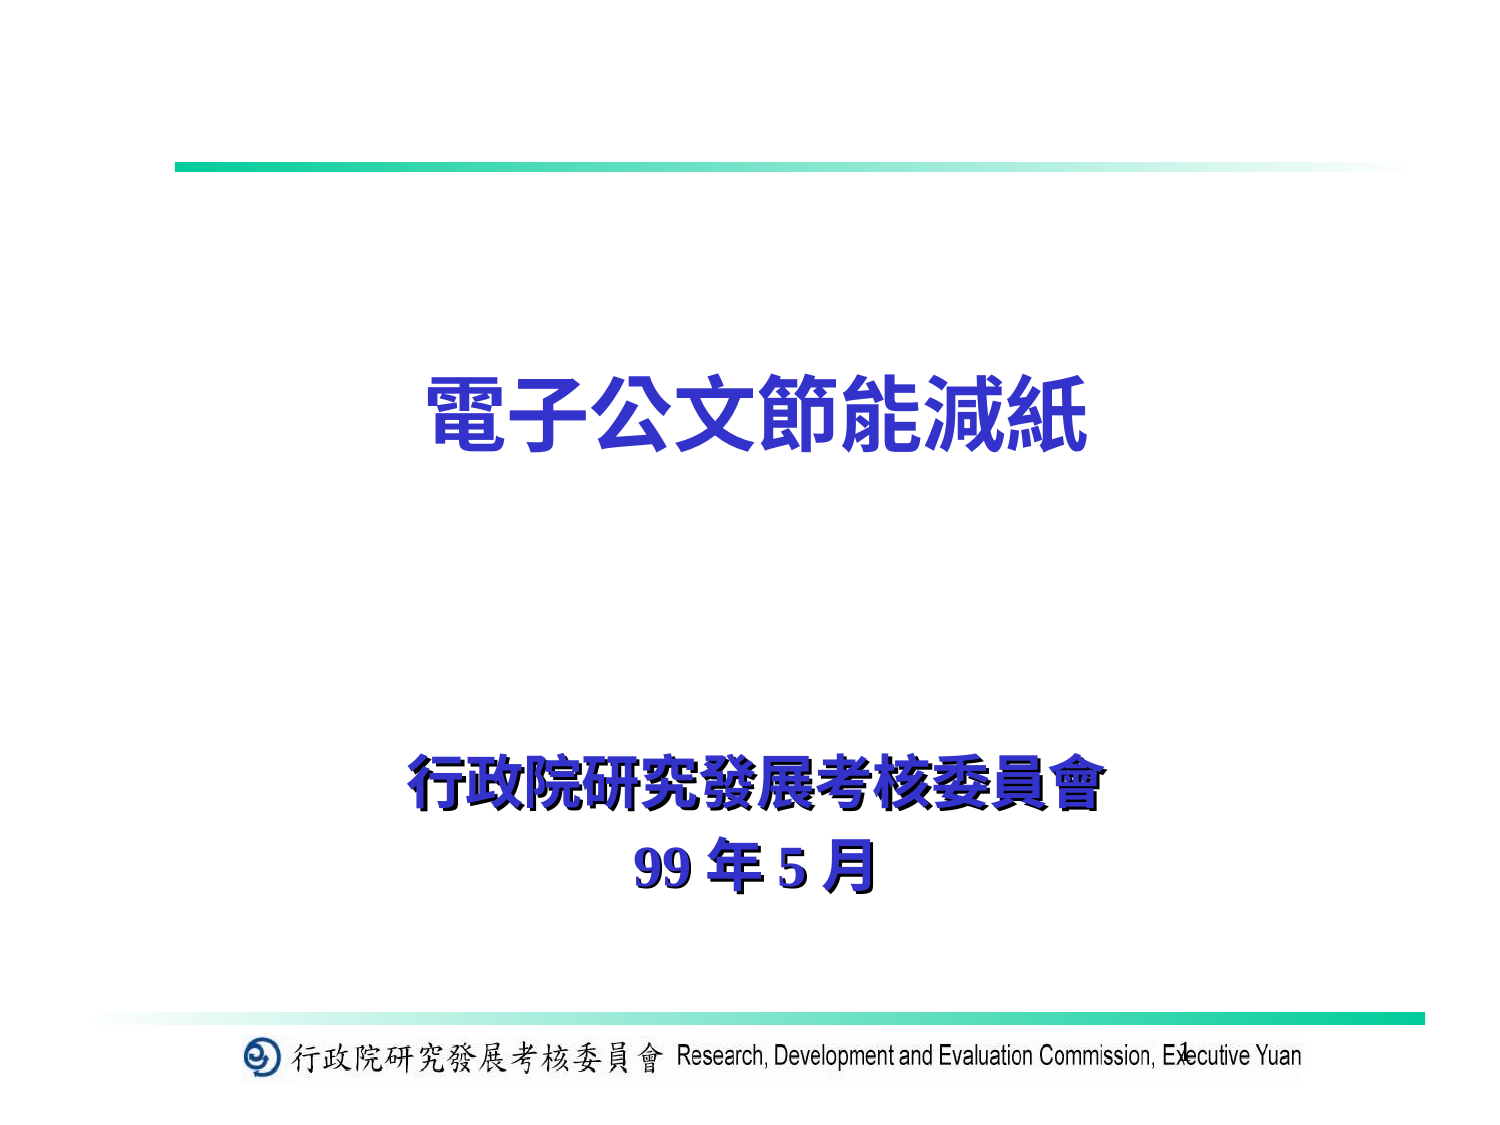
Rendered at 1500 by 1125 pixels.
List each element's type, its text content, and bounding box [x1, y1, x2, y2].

subtitle 行政院研究發展考核委員會 99年5月 [300, 737, 1213, 976]
text_box [1162, 1012, 1476, 1101]
title 電子公文節能減紙 [125, 249, 1388, 575]
